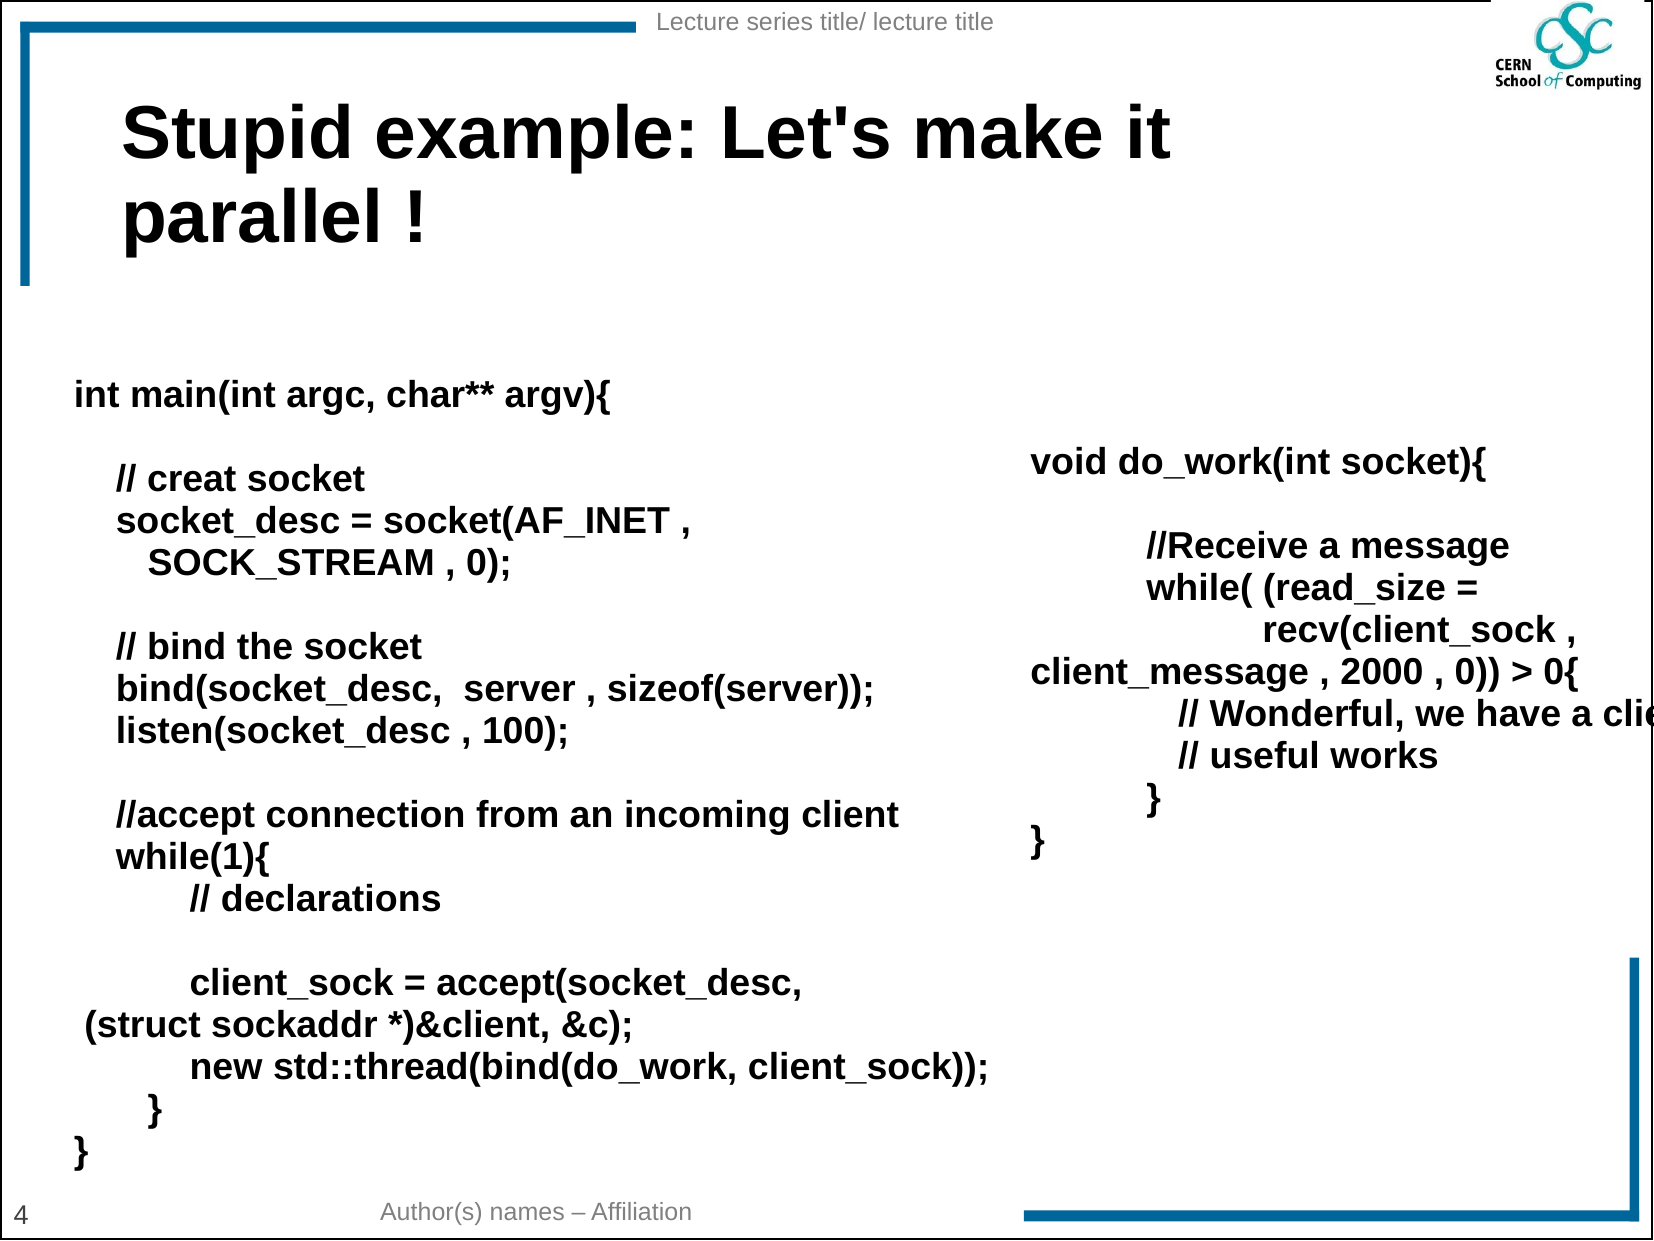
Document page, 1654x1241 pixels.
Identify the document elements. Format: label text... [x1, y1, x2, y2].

text_box int main(int argc, char** argv){ // creat socket socket_desc = socket(AF_INET , SOCK_STREAM , 0); // bind the socket bind(socket_desc, server , sizeof(server)); listen(socket_desc , 100); //accept connection from an incoming client while(1){ // declarations client_sock = accept(socket_desc, (struct sockaddr *)&client, &c); new std::thread(bind(do_work, client_sock)); } } [59, 366, 1583, 1241]
text_box Stupid example: Let's make it parallel ! [106, 82, 1264, 266]
text_box void do_work(int socket){ //Receive a message while( (read_size = recv(client_sock , client_message , 2000 , 0)) > 0{ // Wonderful, we have a client // useful works } } [1015, 432, 1654, 910]
picture [1490, 0, 1645, 90]
